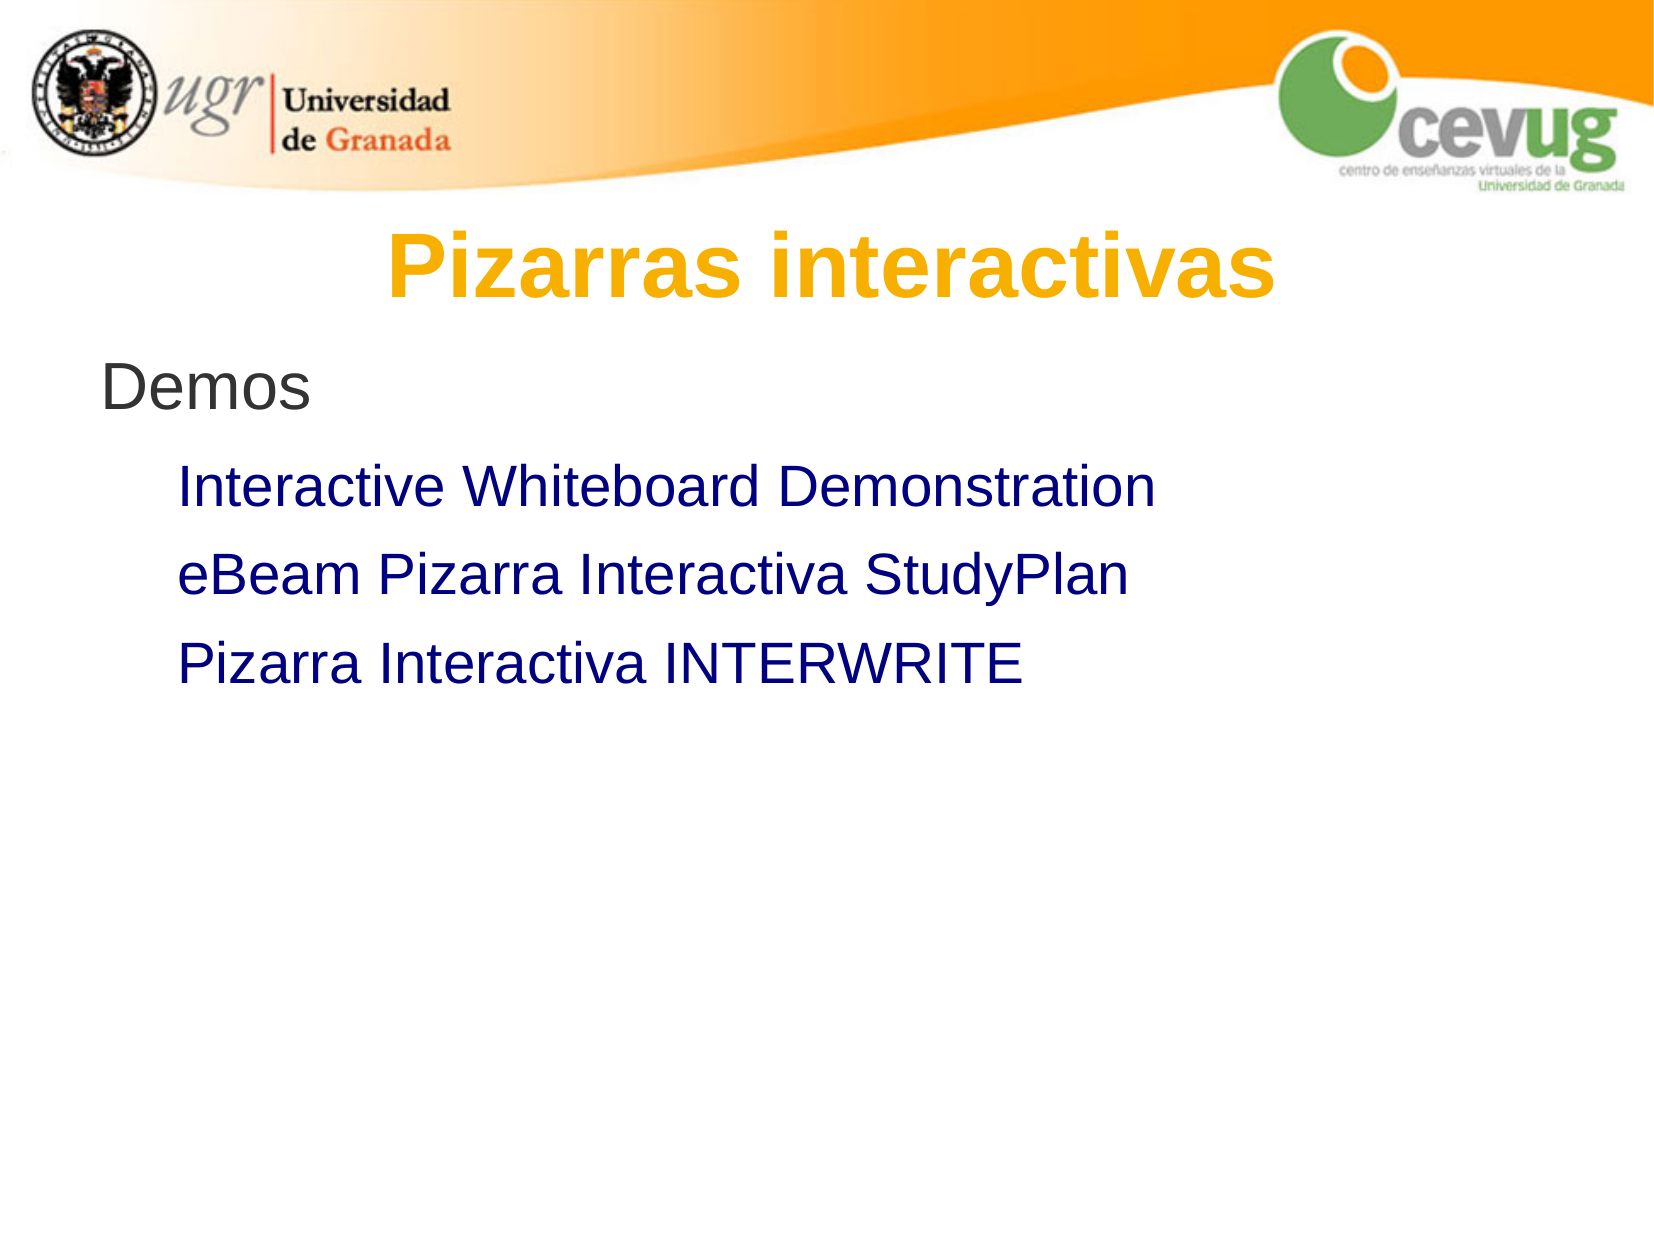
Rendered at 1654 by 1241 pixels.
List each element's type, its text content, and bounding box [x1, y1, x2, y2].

list Demos Interactive Whiteboard Demonstration eBeam Pizarra Interactiva StudyPlan Pizarra Interactiva INTERWRITE [82, 349, 1571, 1168]
title Pizarras interactivas [88, 177, 1577, 355]
